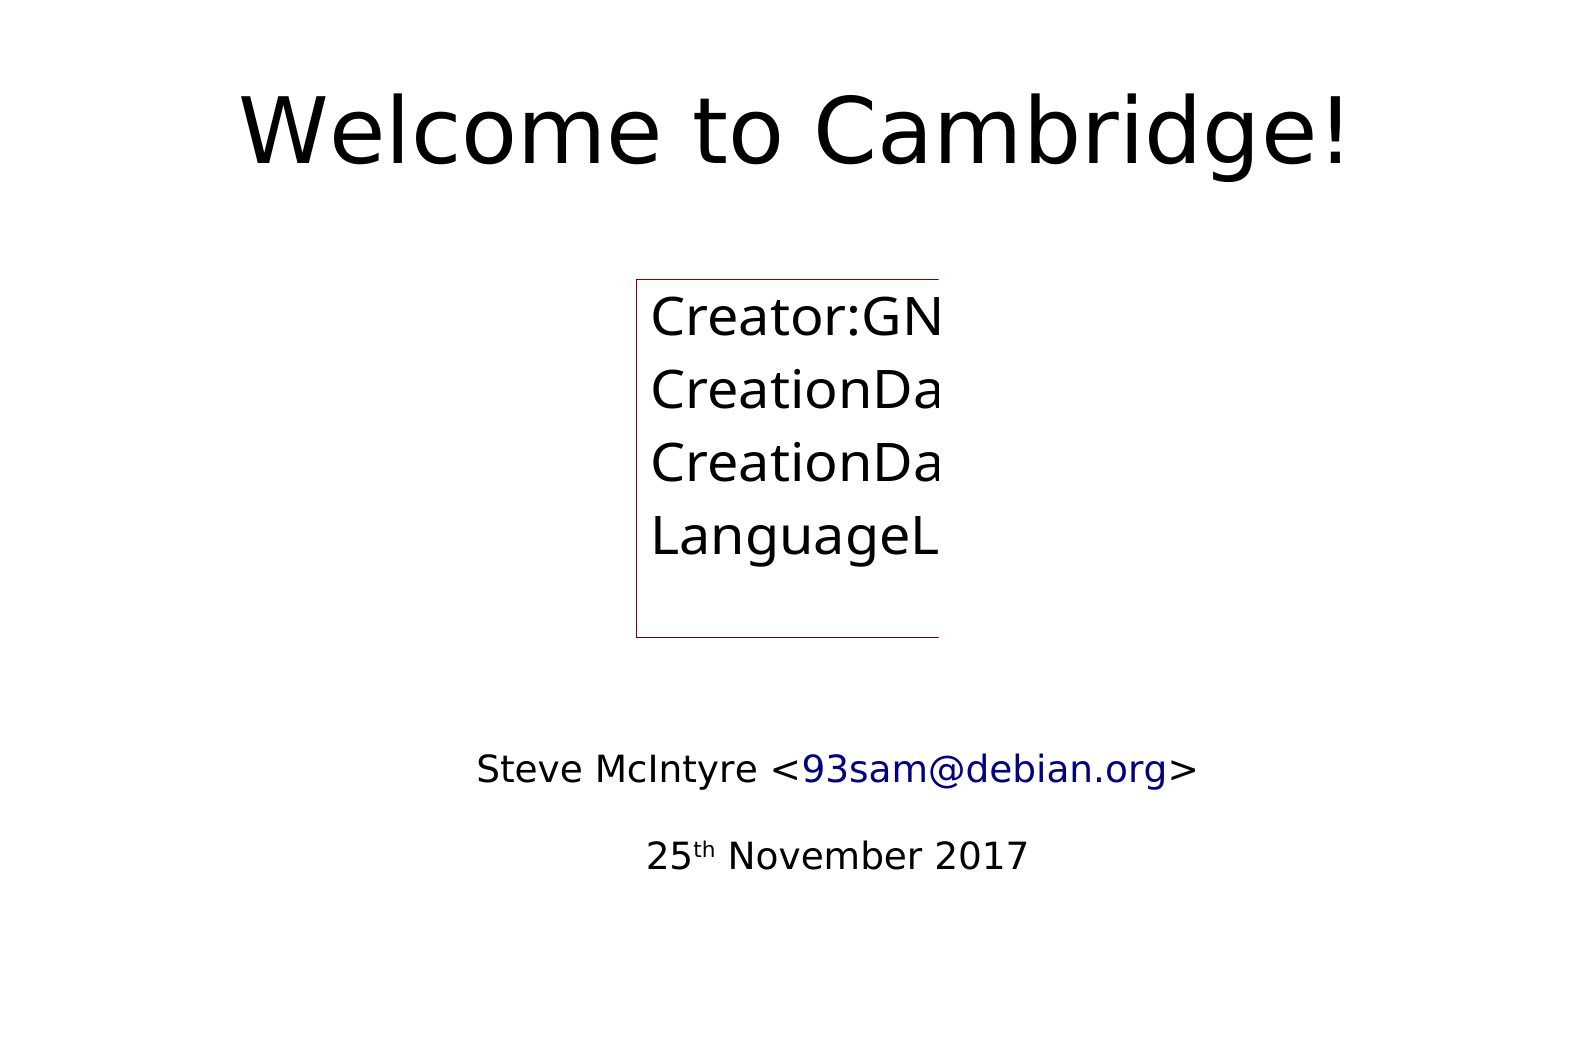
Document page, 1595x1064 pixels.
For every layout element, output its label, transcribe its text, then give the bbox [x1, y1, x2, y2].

subtitle Steve McIntyre <93sam@debian.org> 25th November 2017 [102, 562, 1538, 1064]
title Welcome to Cambridge! [79, 24, 1515, 239]
picture [632, 275, 939, 638]
